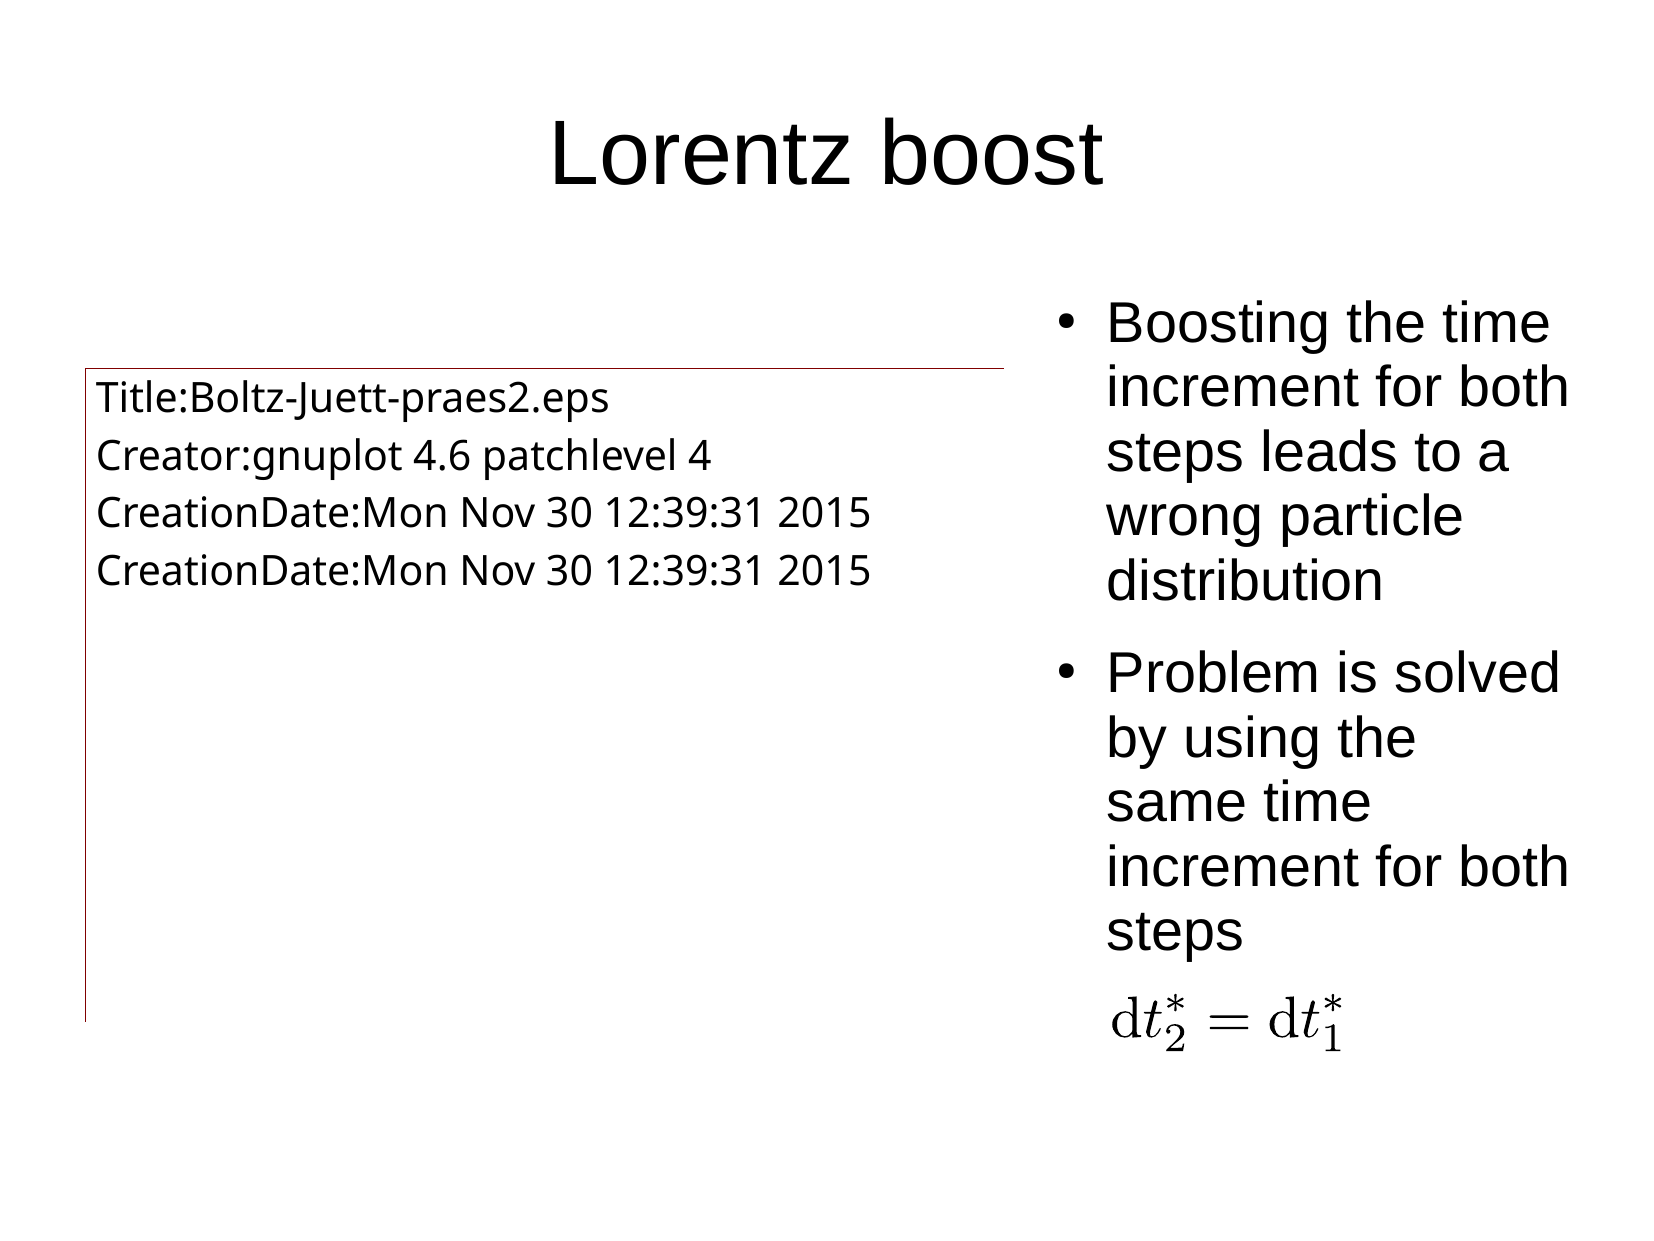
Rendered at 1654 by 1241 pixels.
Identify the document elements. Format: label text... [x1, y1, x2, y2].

text_box [1110, 993, 1346, 1052]
picture [82, 365, 1004, 1022]
title Lorentz boost [82, 49, 1571, 257]
list Boosting the time increment for both steps leads to a wrong particle distribution Problem is solved by using the same time increment for both steps [1039, 290, 1572, 1004]
